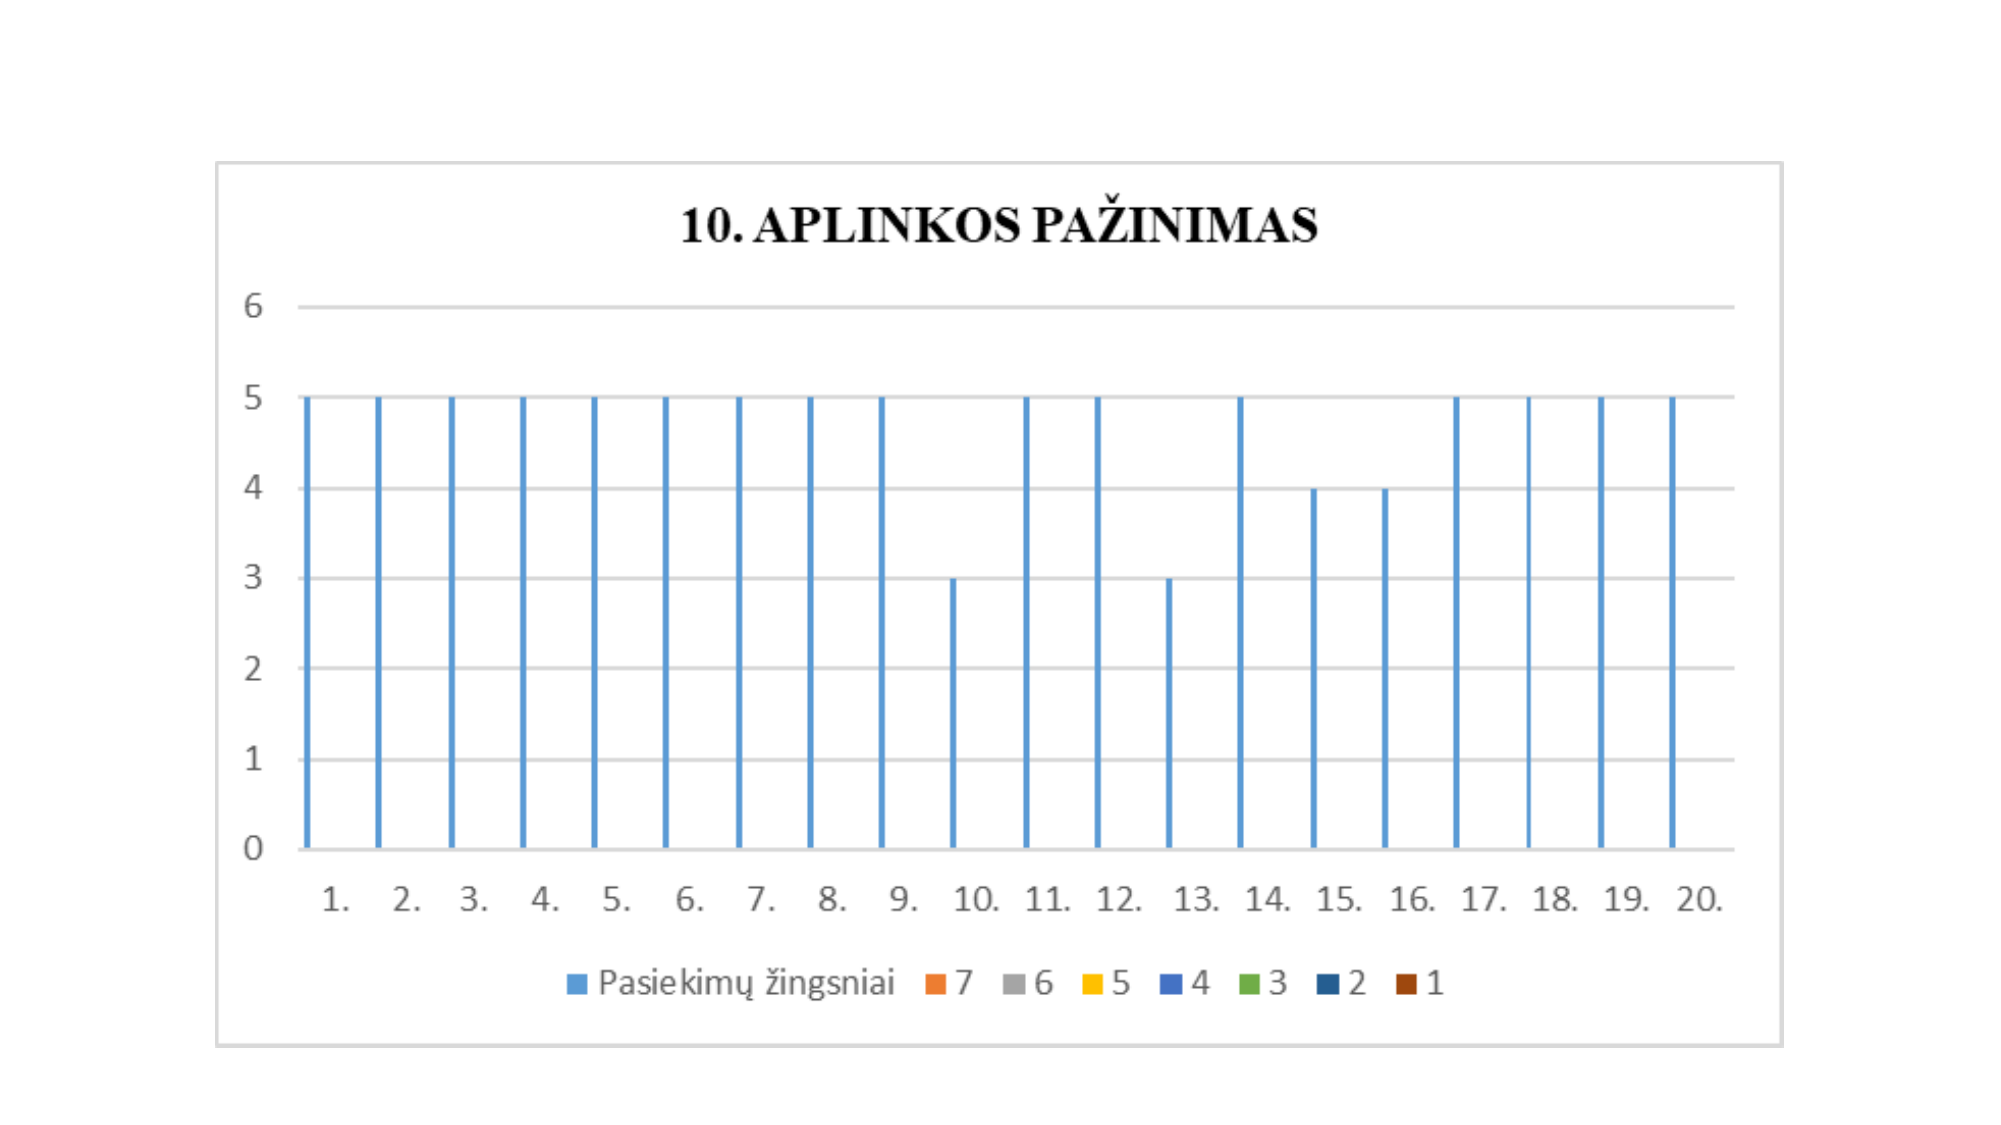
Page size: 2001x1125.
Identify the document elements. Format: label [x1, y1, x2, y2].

picture [215, 161, 1784, 1048]
